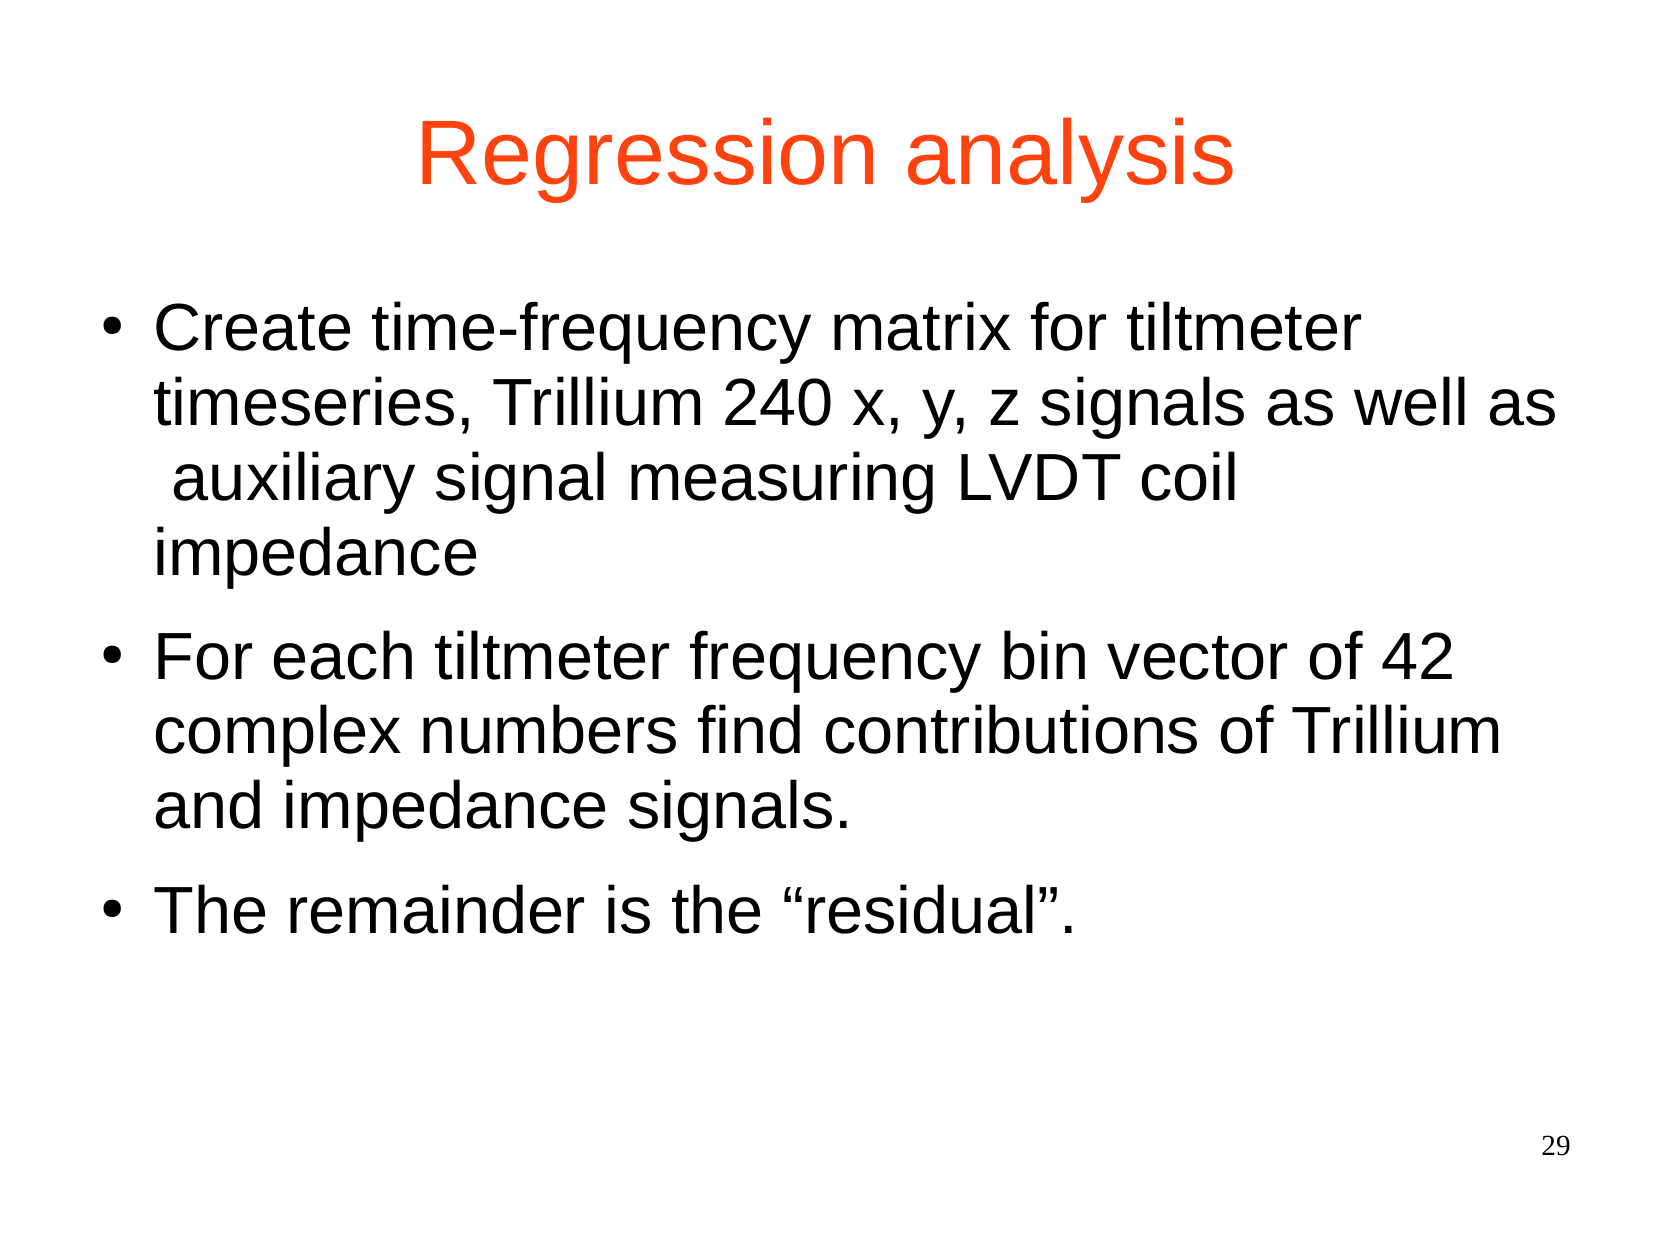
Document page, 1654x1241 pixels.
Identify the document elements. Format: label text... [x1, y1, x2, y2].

list Create time-frequency matrix for tiltmeter timeseries, Trillium 240 x, y, z signals as well as auxiliary signal measuring LVDT coil impedance For each tiltmeter frequency bin vector of 42 complex numbers find contributions of Trillium and impedance signals. The remainder is the “residual”. [82, 290, 1571, 1010]
title Regression analysis [82, 49, 1571, 257]
